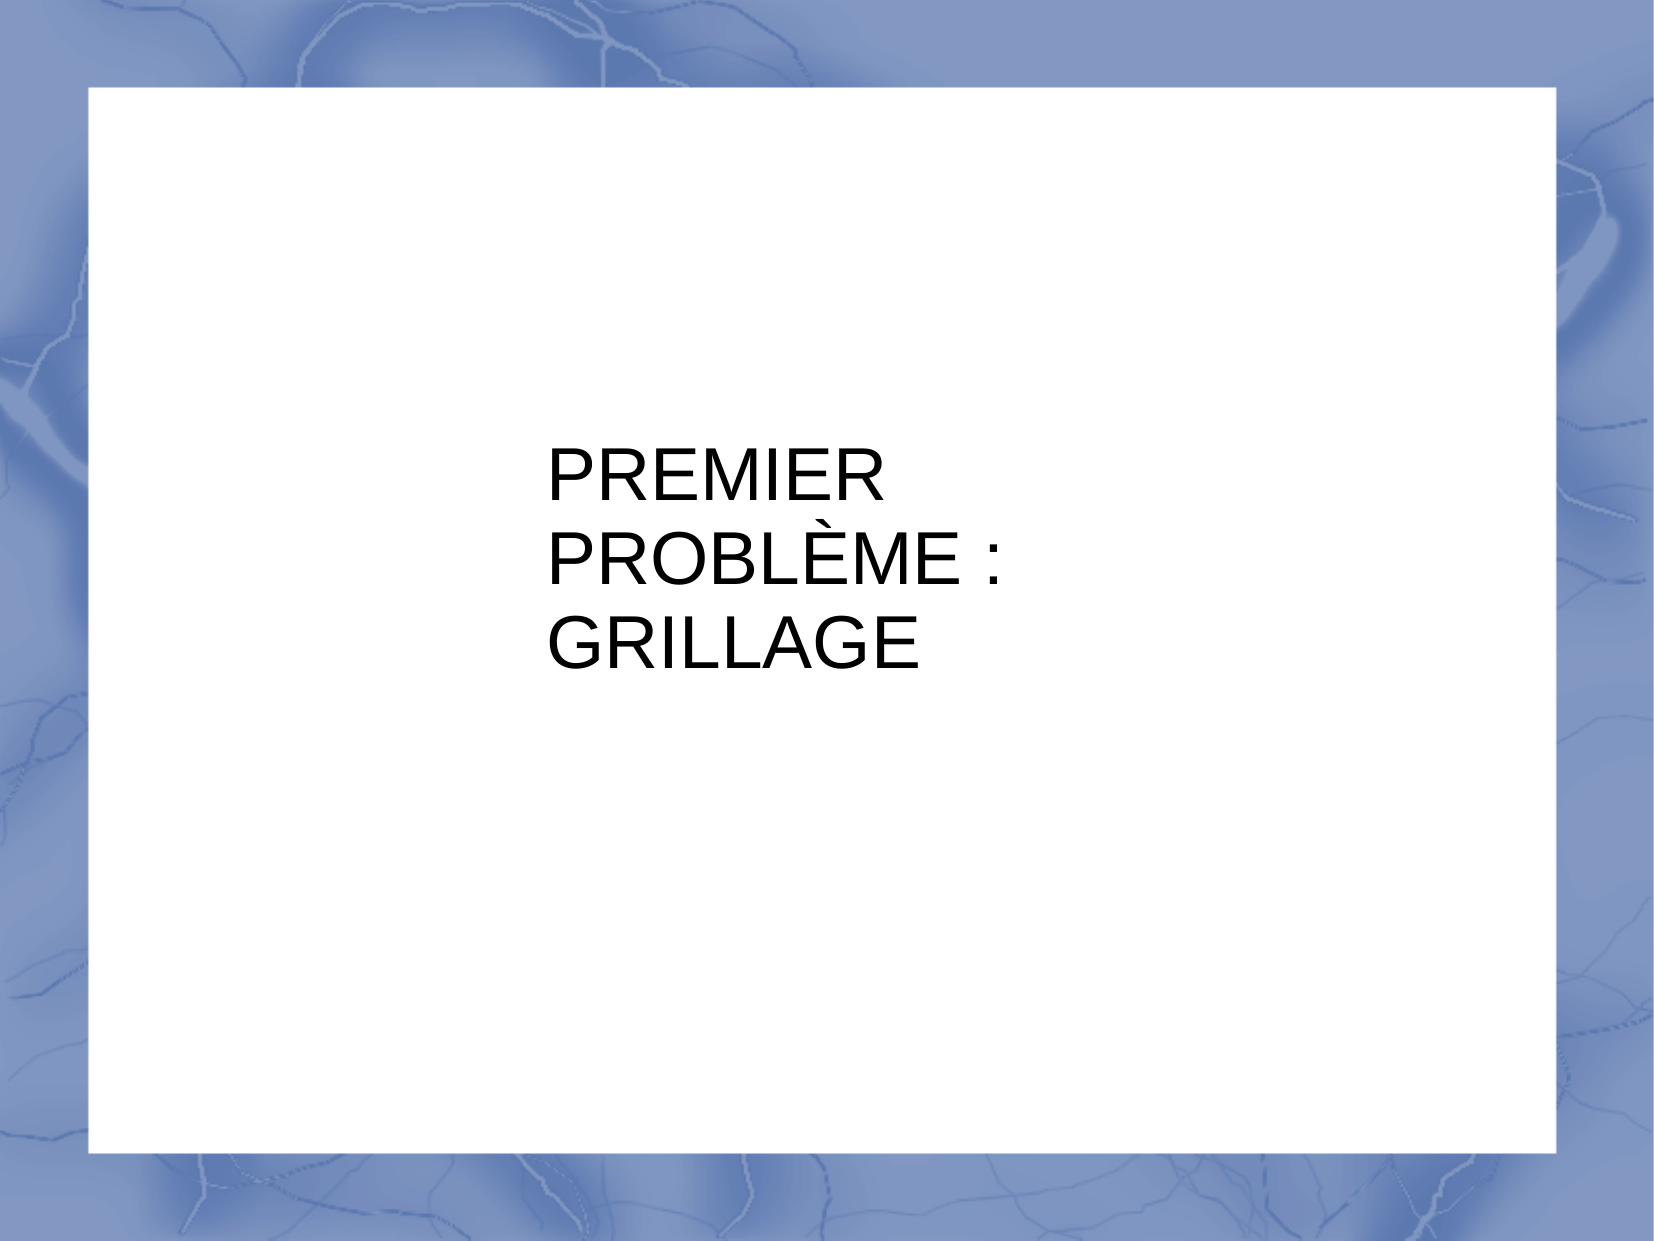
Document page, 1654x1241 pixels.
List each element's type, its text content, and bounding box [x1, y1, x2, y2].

text_box PREMIER PROBLÈME : GRILLAGE [531, 425, 1052, 776]
picture [0, 0, 1654, 1241]
